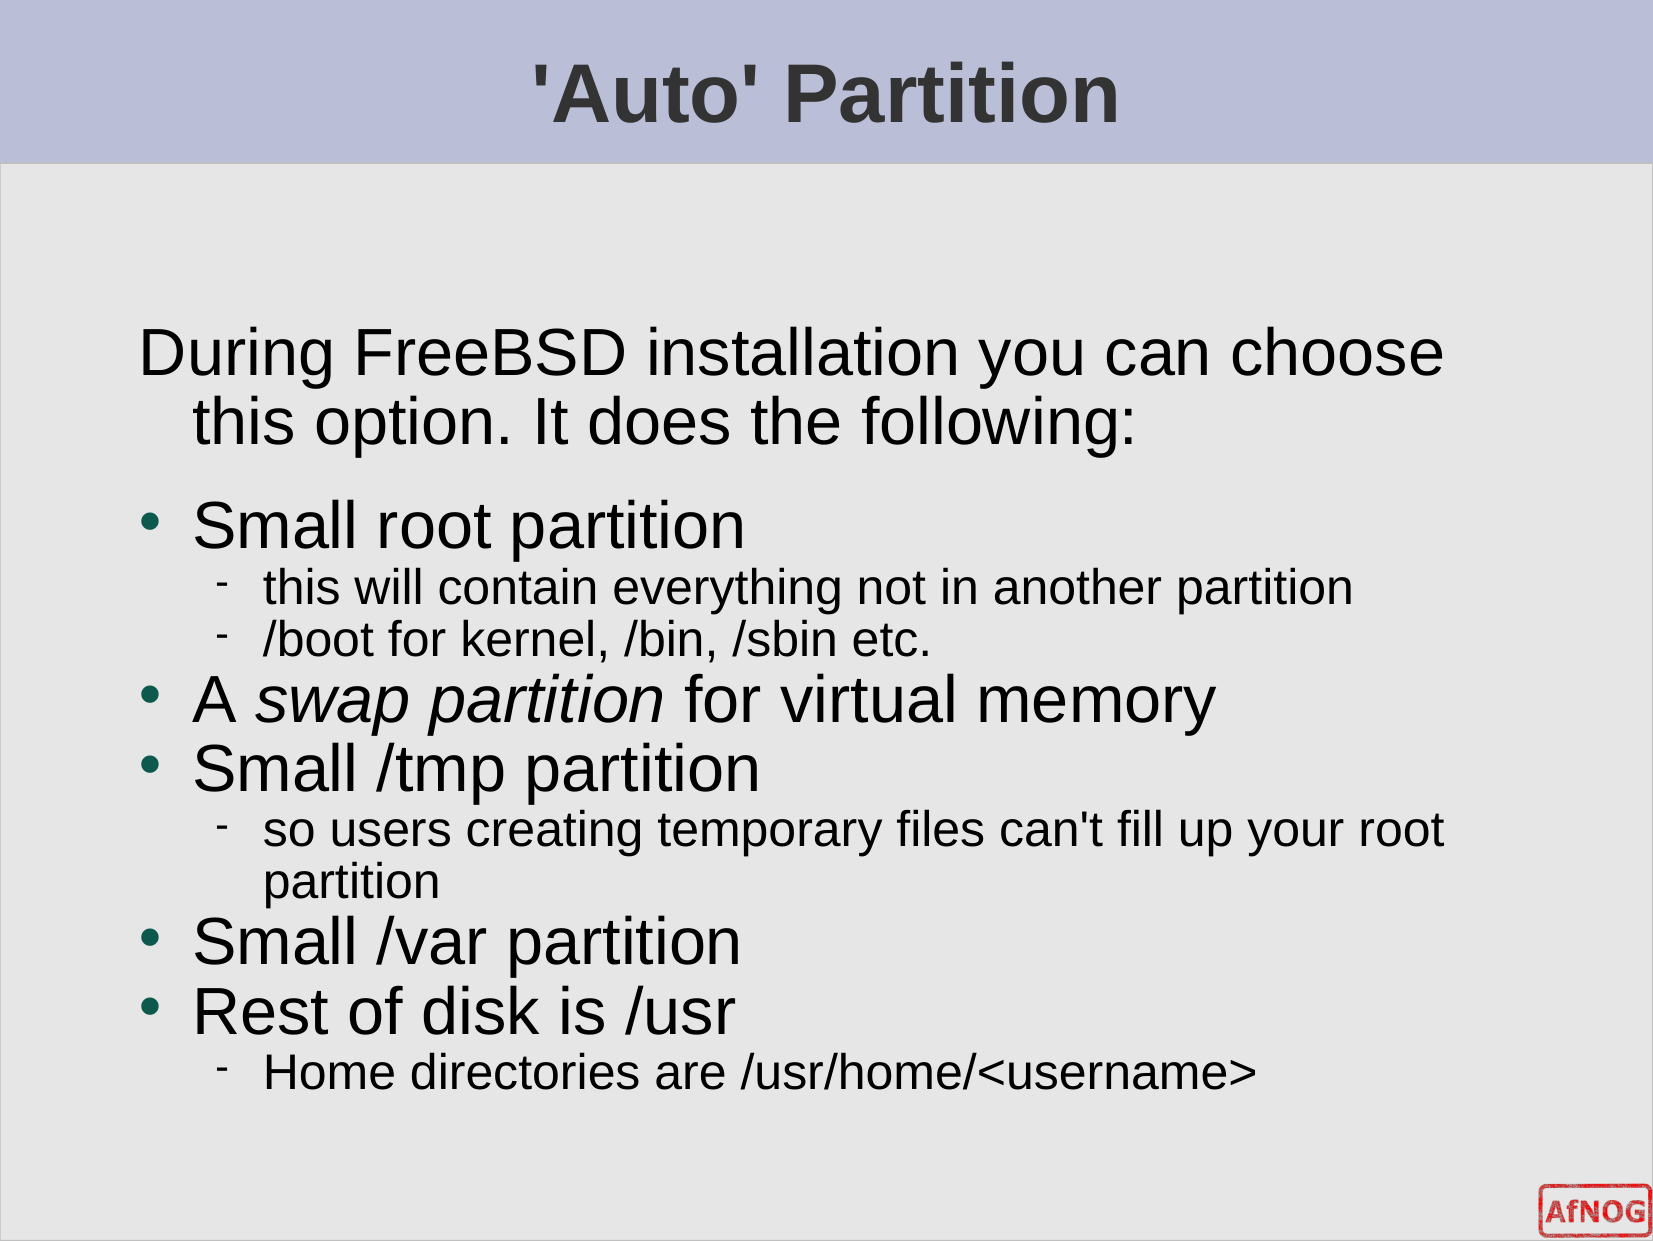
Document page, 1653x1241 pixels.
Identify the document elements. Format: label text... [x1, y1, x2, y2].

picture [1537, 1182, 1653, 1241]
title 'Auto' Partition [0, 0, 1653, 188]
list During FreeBSD installation you can choose this option. It does the following: Small root partition this will contain everything not in another partition /boot for kernel, /bin, /sbin etc. A swap partition for virtual memory Small /tmp partition so users creating temporary files can't fill up your root partition Small /var partition Rest of disk is /usr Home directories are /usr/home/<username> [121, 315, 1534, 1155]
